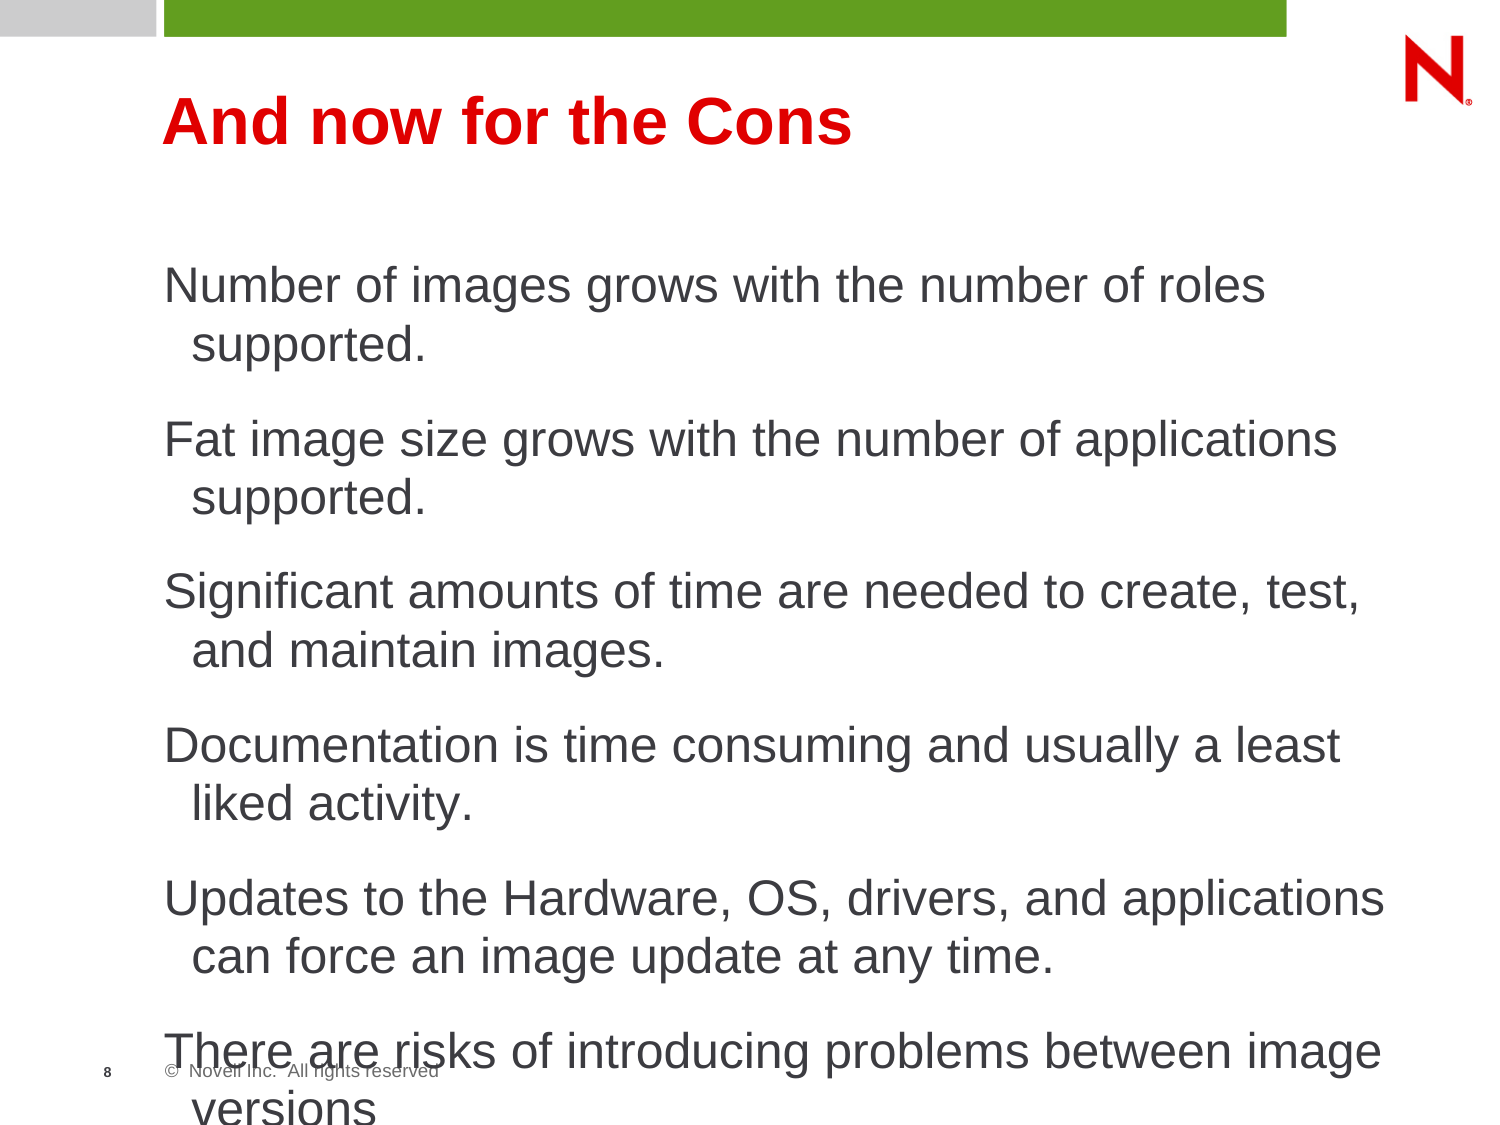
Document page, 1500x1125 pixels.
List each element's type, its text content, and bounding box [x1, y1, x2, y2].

title And now for the Cons [161, 41, 1383, 205]
list Number of images grows with the number of roles supported. Fat image size grows with the number of applications supported. Significant amounts of time are needed to create, test, and maintain images. Documentation is time consuming and usually a least liked activity. Updates to the Hardware, OS, drivers, and applications can force an image update at any time. There are risks of introducing problems between image versions [163, 254, 1404, 986]
picture [1403, 32, 1473, 107]
